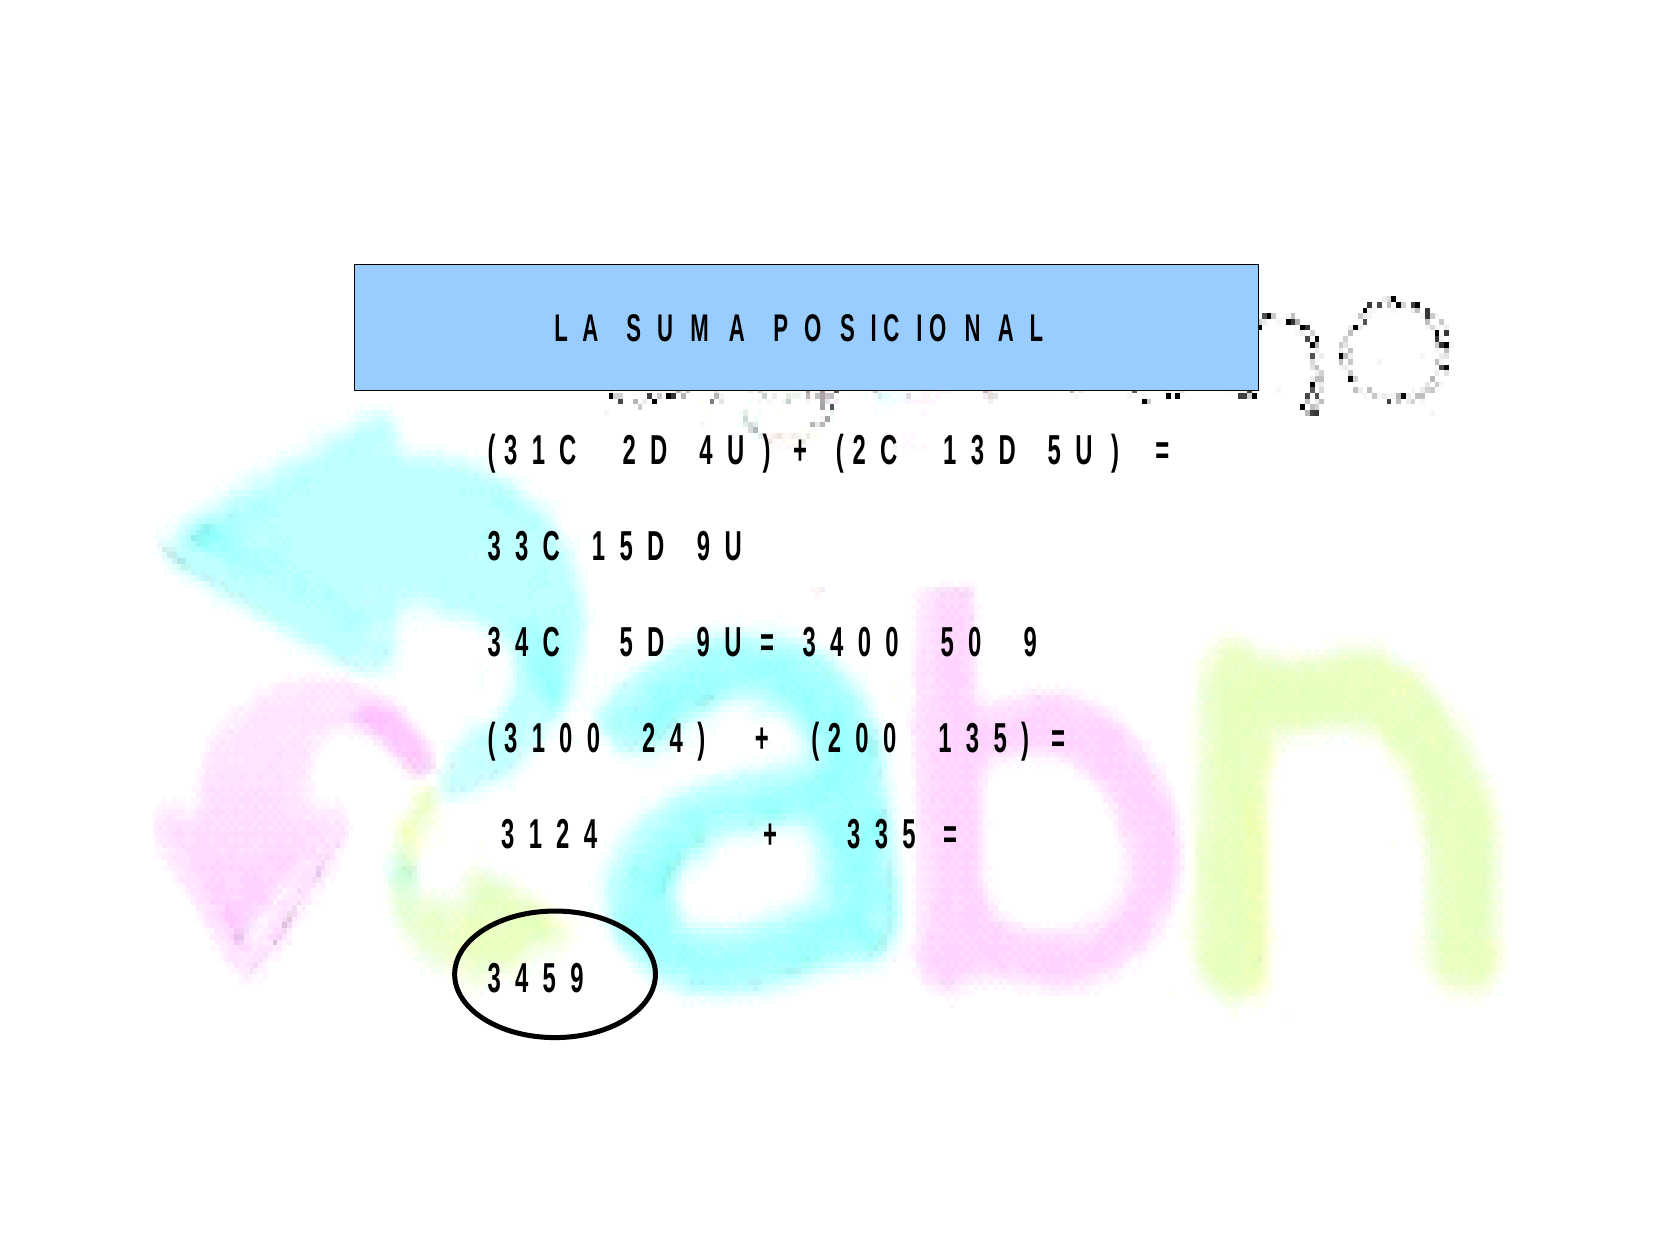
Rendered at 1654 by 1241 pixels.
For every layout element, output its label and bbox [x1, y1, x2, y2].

picture [153, 200, 1560, 1087]
